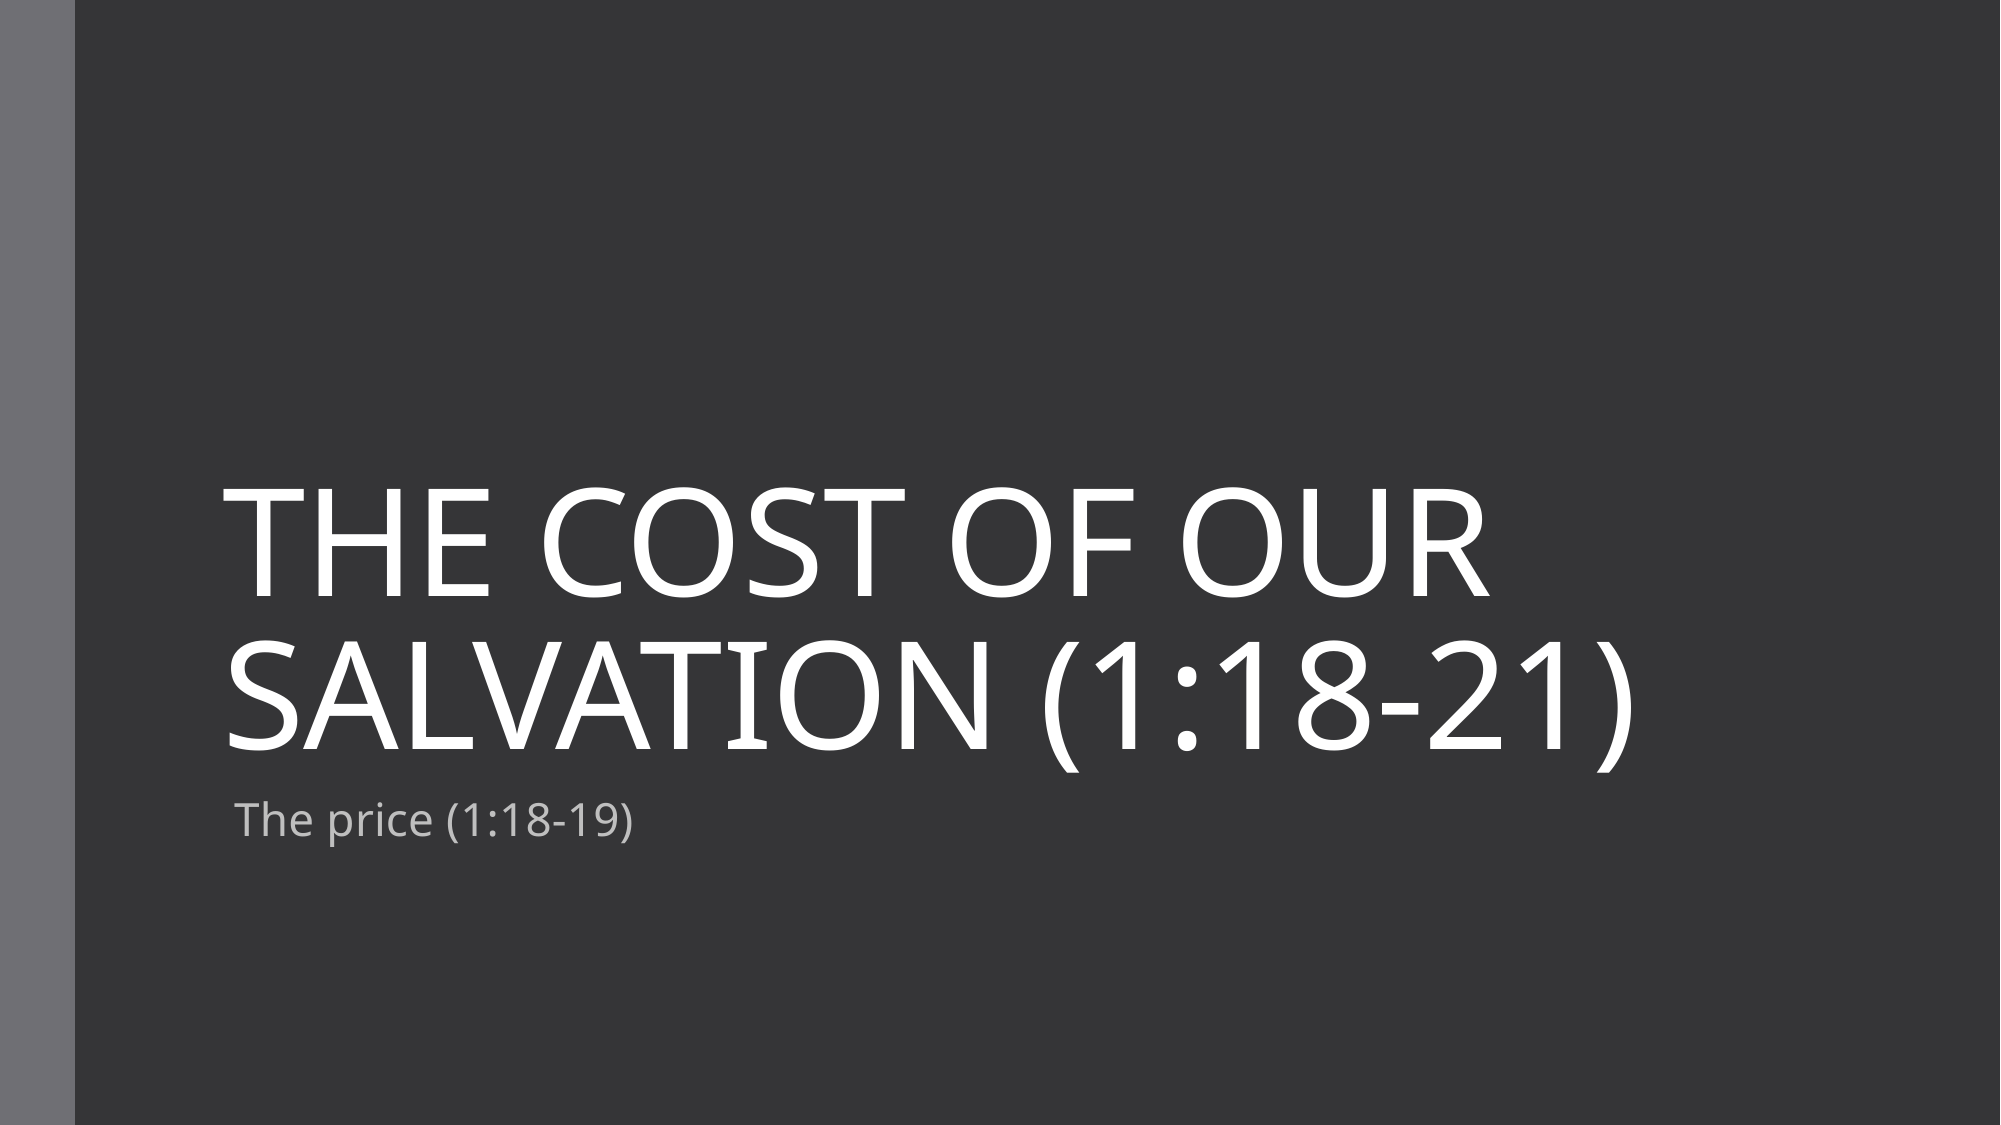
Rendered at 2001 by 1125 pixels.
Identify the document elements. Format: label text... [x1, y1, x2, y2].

subtitle The price (1:18-19) [206, 787, 1752, 1066]
title THE COST OF OUR SALVATION (1:18-21) [206, 124, 1752, 787]
